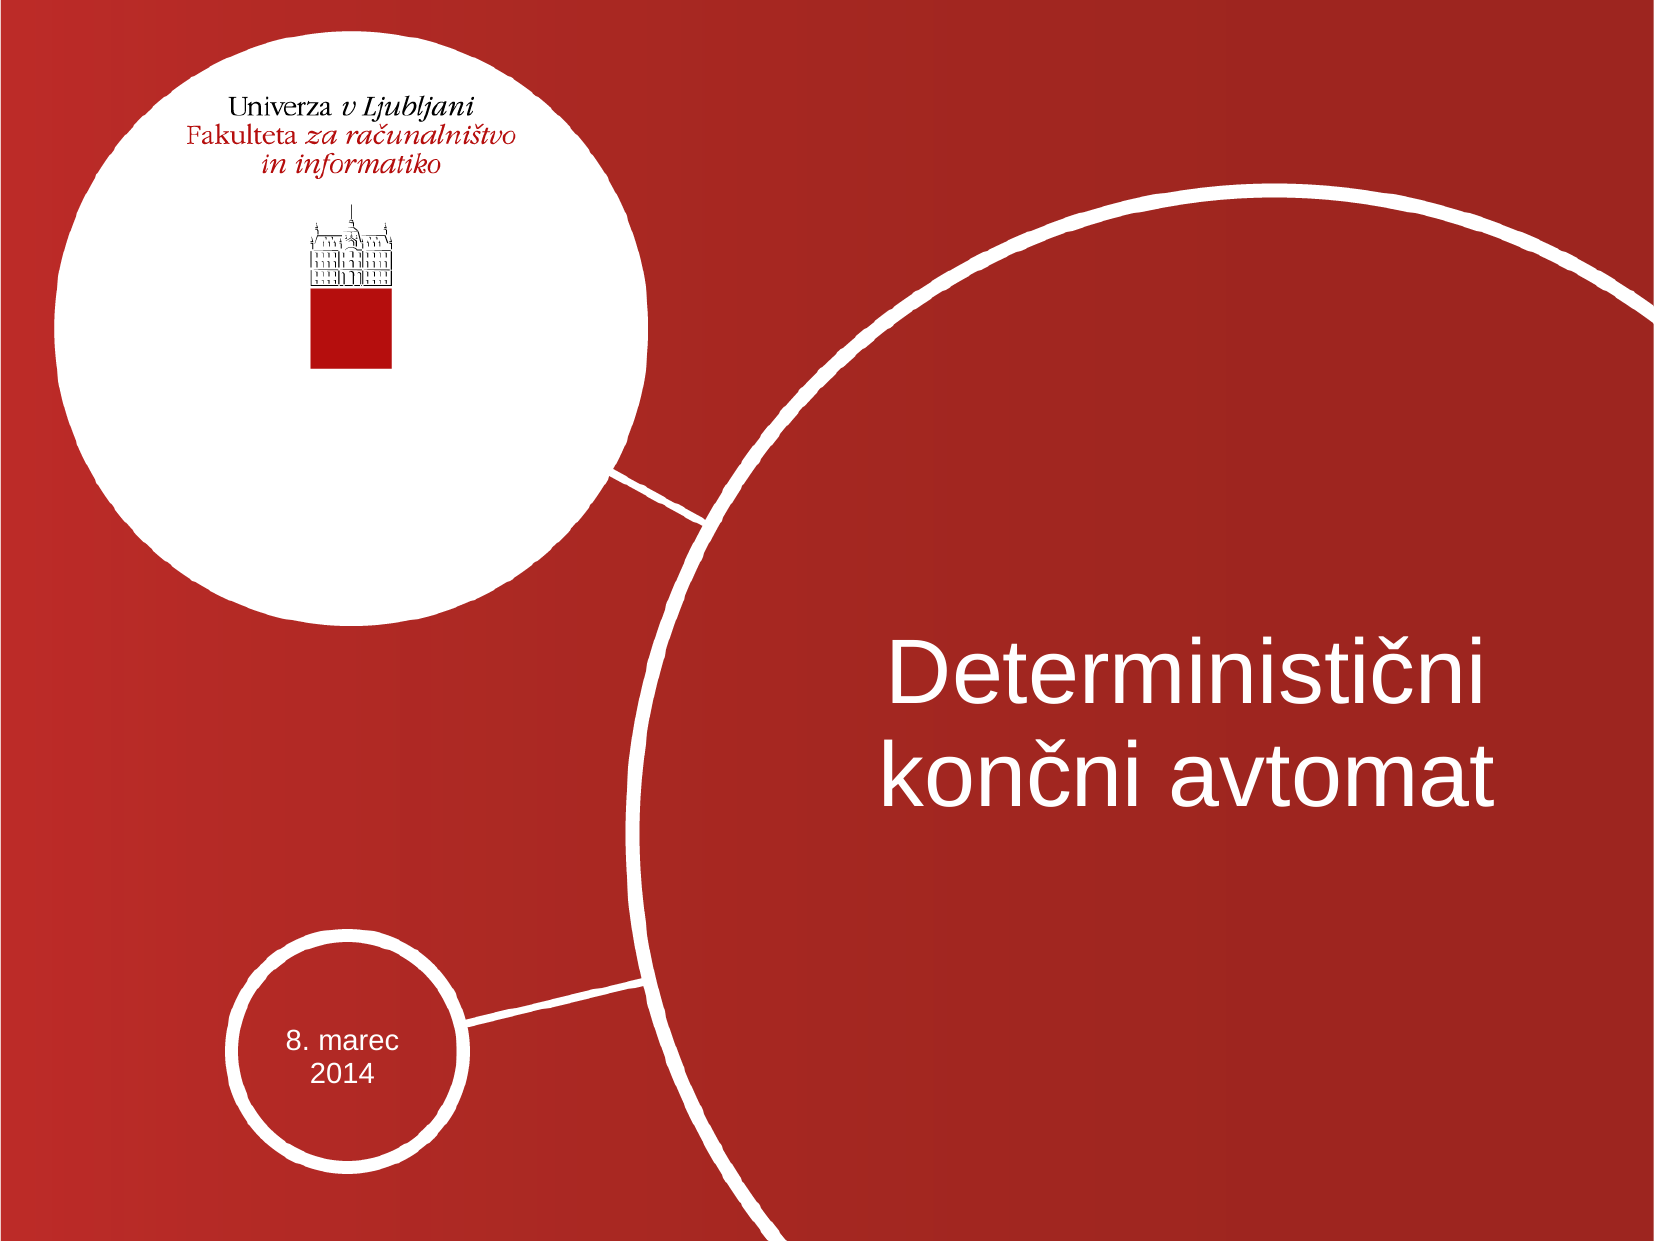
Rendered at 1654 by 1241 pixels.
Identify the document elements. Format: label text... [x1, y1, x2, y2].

picture [0, 0, 1654, 1241]
subtitle Deterministični končni avtomat [803, 437, 1571, 1010]
text_box 8. marec 2014 [242, 980, 443, 1134]
